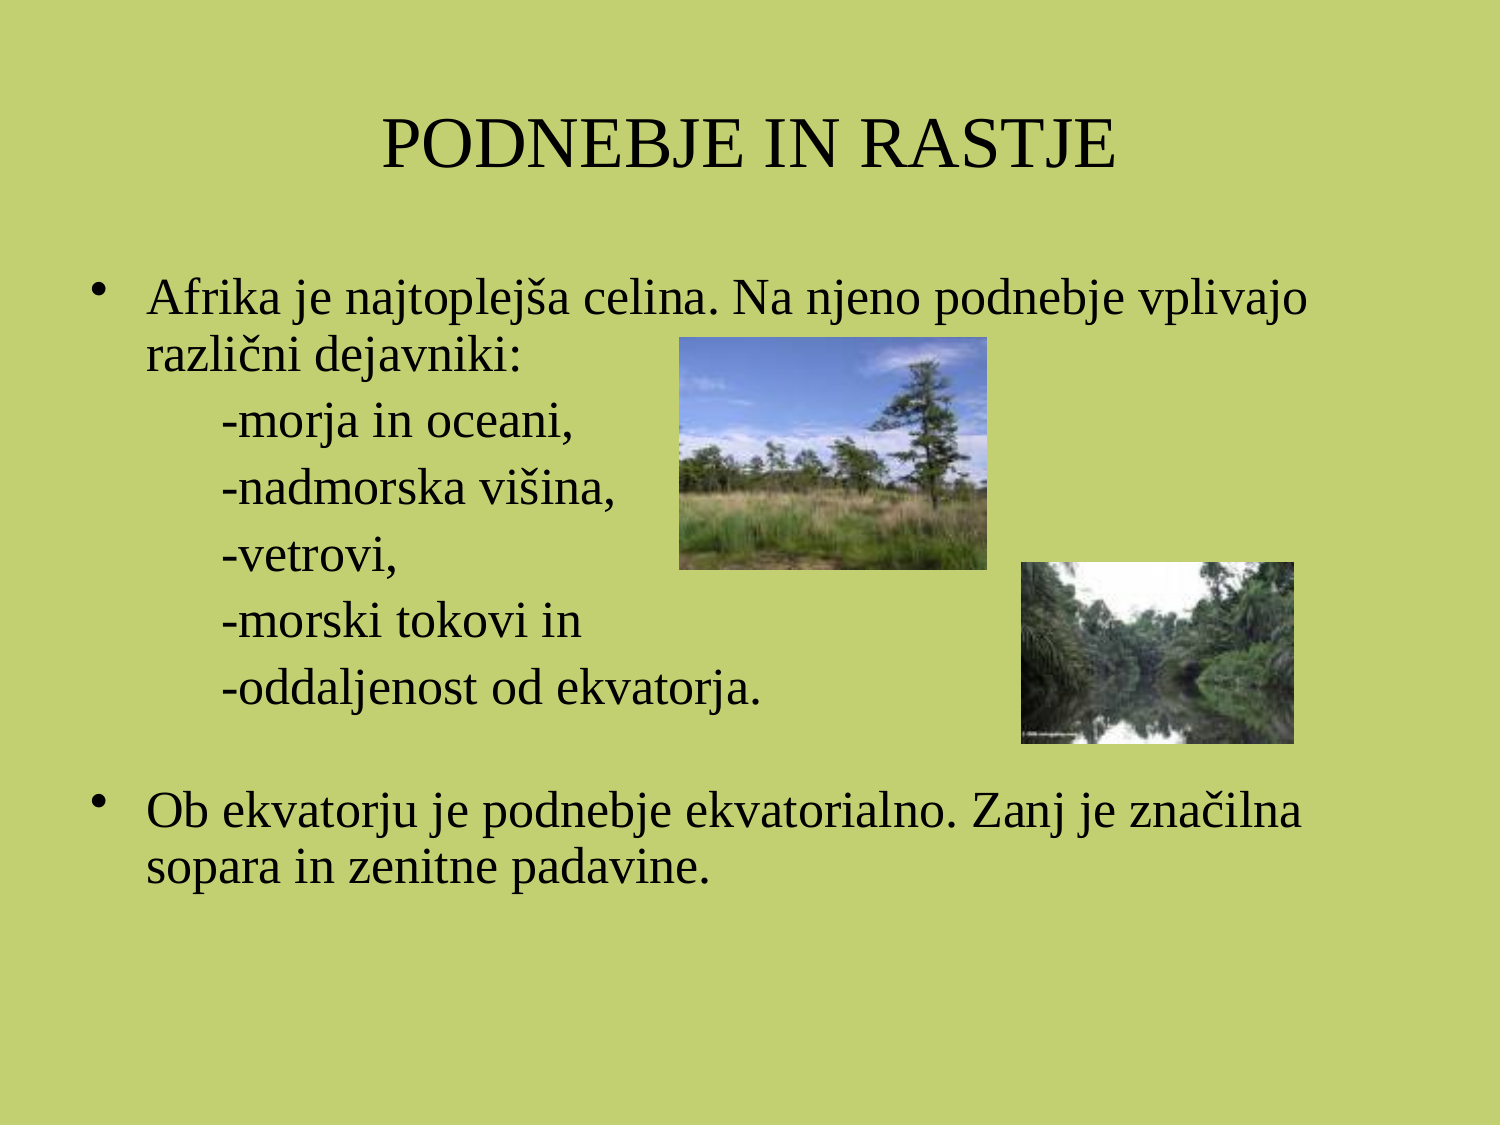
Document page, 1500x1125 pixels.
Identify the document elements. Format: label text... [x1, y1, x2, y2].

picture [679, 337, 987, 570]
title PODNEBJE IN RASTJE [75, 45, 1425, 233]
list Afrika je najtoplejša celina. Na njeno podnebje vplivajo različni dejavniki: -morja in oceani, -nadmorska višina, -vetrovi, -morski tokovi in -oddaljenost od ekvatorja. Ob ekvatorju je podnebje ekvatorialno. Zanj je značilna sopara in zenitne padavine. [75, 262, 1425, 1005]
picture [1021, 562, 1294, 744]
